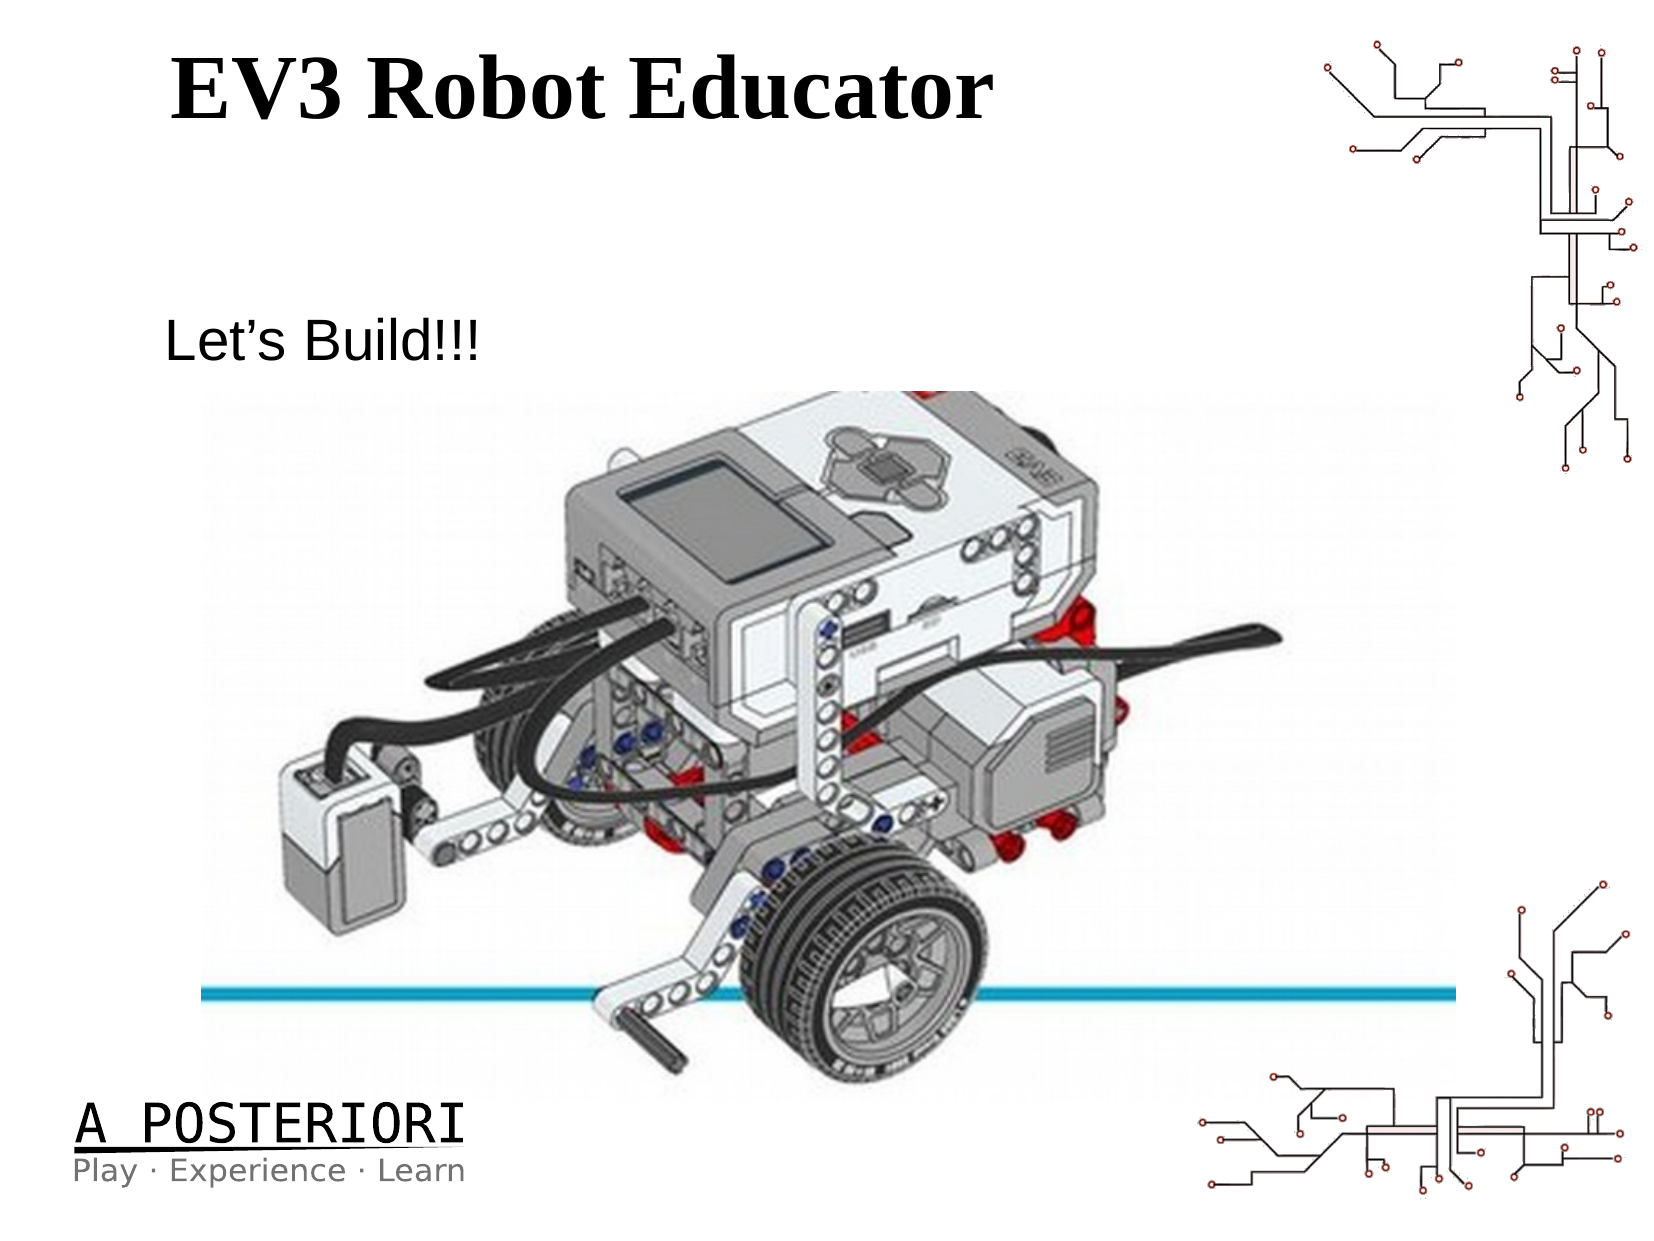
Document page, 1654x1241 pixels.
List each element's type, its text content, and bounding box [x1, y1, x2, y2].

picture [73, 35, 1643, 1201]
text_box Let’s Build!!! [150, 300, 736, 380]
title EV3 Robot Educator [11, 10, 1156, 166]
